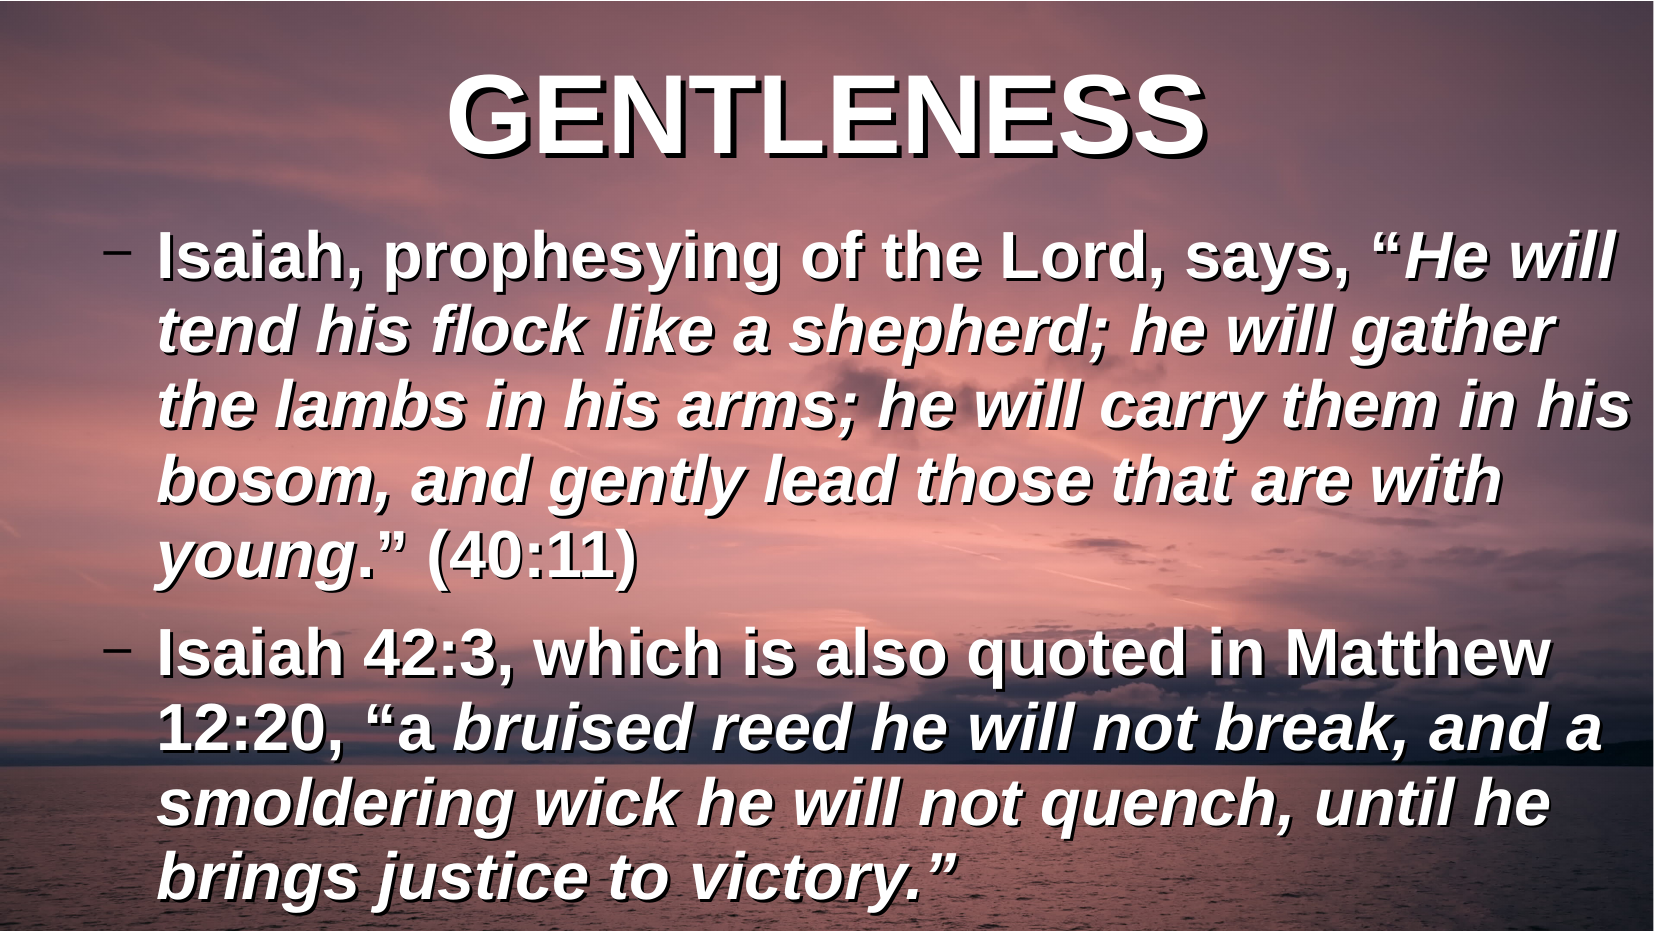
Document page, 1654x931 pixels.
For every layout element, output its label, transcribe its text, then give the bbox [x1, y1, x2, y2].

picture [0, 1, 1654, 931]
list Isaiah, prophesying of the Lord, says, “He will tend his flock like a shepherd; he will gather the lambs in his arms; he will carry them in his bosom, and gently lead those that are with young.” (40:11) Isaiah 42:3, which is also quoted in Matthew 12:20, “a bruised reed he will not break, and a smoldering wick he will not quench, until he brings justice to victory.” [15, 217, 1636, 916]
title GENTLENESS [82, 37, 1571, 193]
